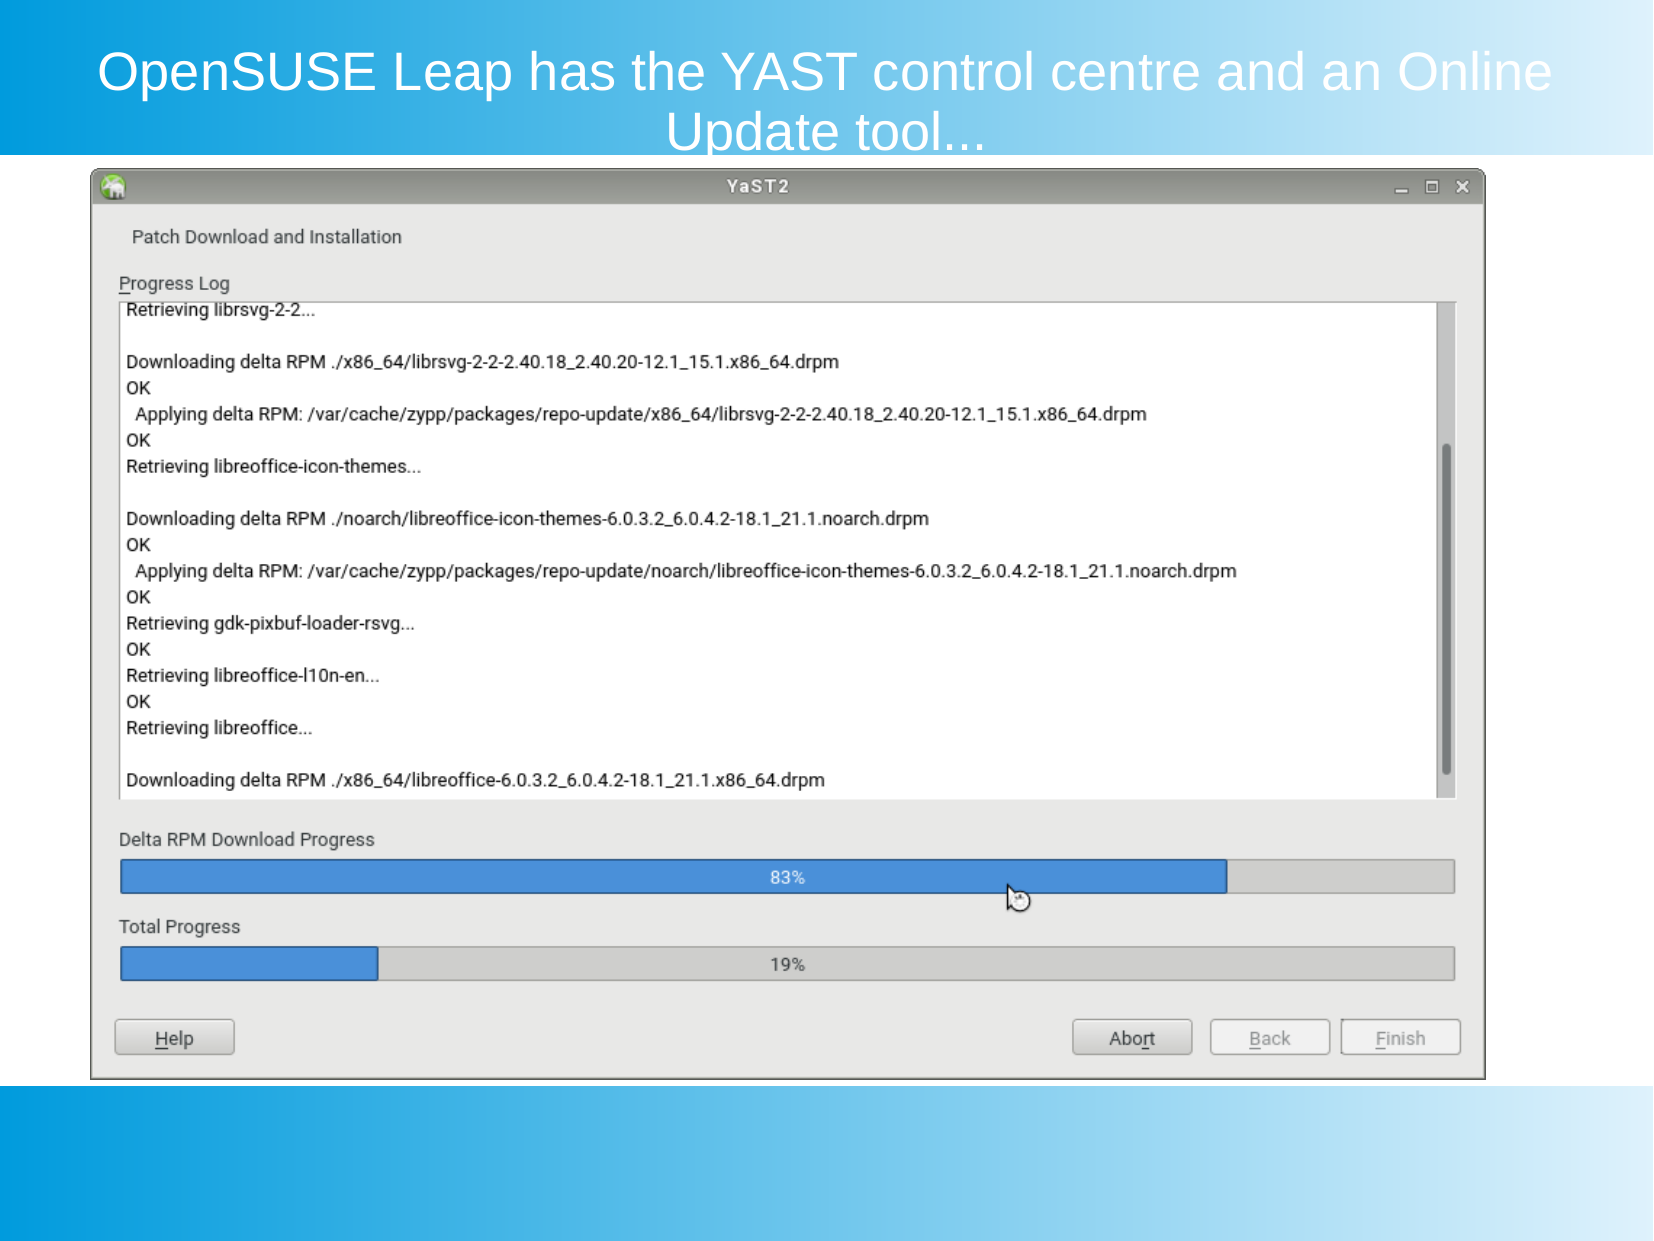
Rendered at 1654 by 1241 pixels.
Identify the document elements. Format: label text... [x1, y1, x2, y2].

title OpenSUSE Leap has the YAST control centre and an Online Update tool... [82, 41, 1571, 163]
picture [90, 168, 1486, 1080]
